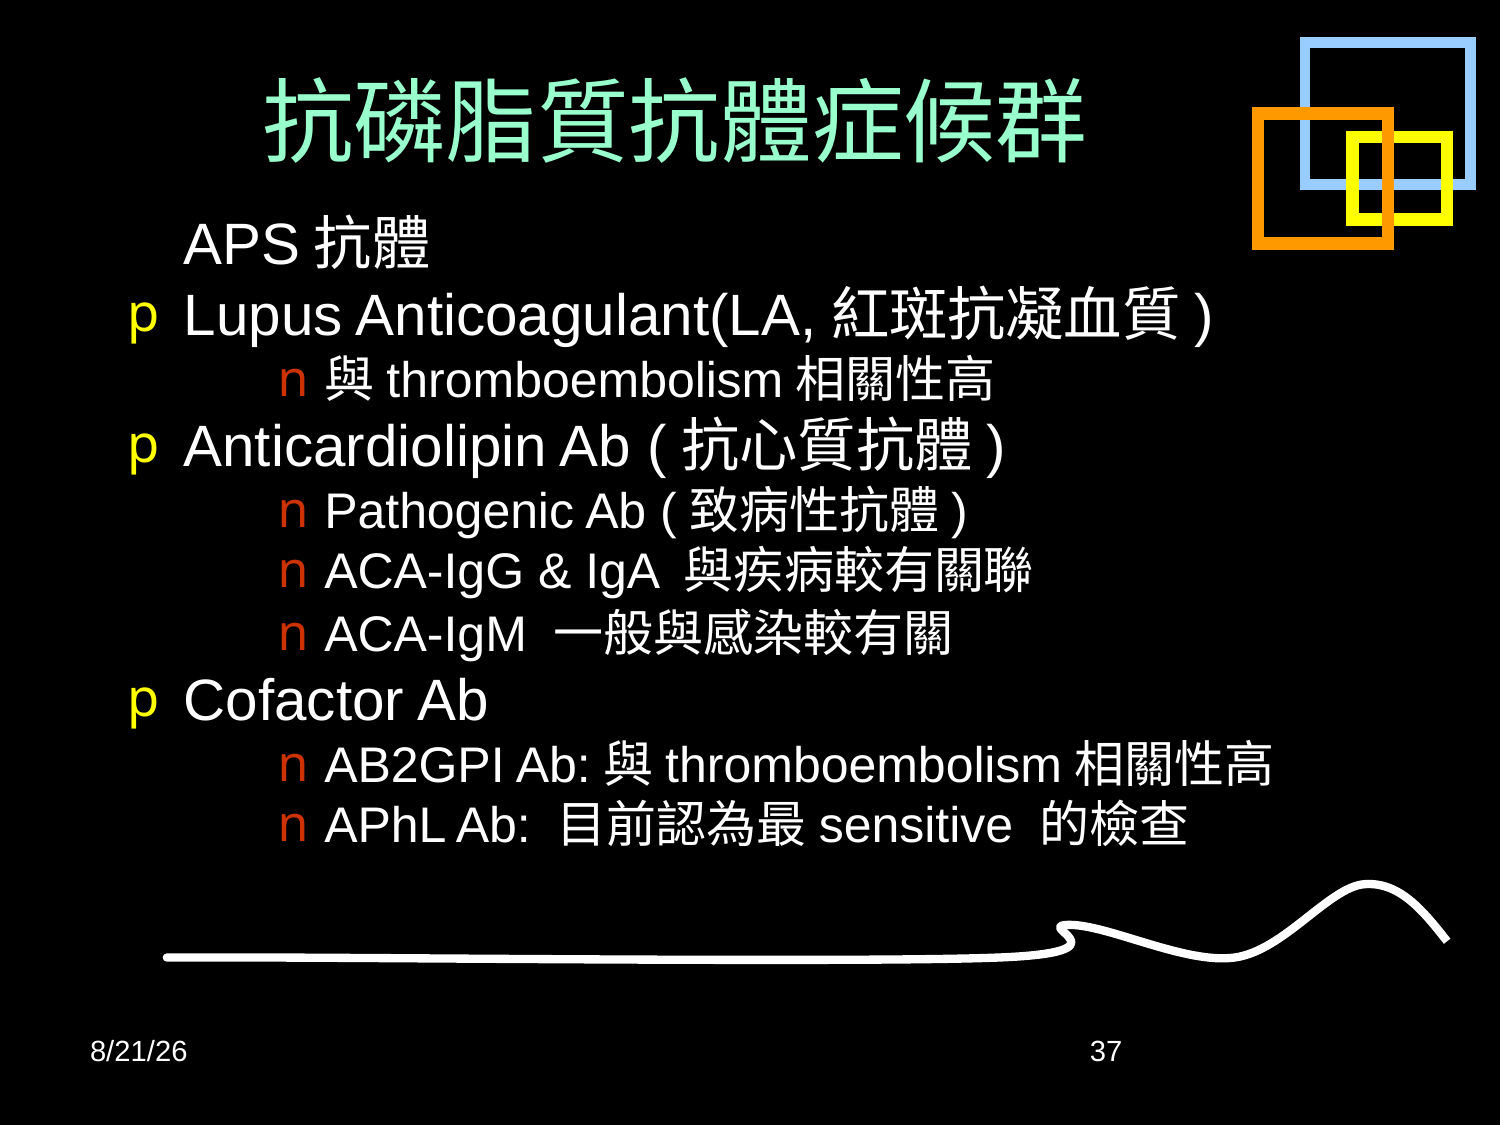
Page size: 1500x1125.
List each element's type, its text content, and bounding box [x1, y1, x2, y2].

list APS抗體 Lupus Anticoagulant(LA,紅斑抗凝血質) 與thromboembolism相關性高 Anticardiolipin Ab (抗心質抗體) Pathogenic Ab (致病性抗體) ACA-IgG & IgA 與疾病較有關聯 ACA-IgM 一般與感染較有關 Cofactor Ab AB2GPI Ab:與thromboembolism相關性高 APhL Ab: 目前認為最sensitive 的檢查 [112, 212, 1388, 917]
title 抗磷脂質抗體症候群 [37, 24, 1313, 213]
text_box [1074, 1024, 1426, 1103]
text_box [75, 1024, 426, 1103]
